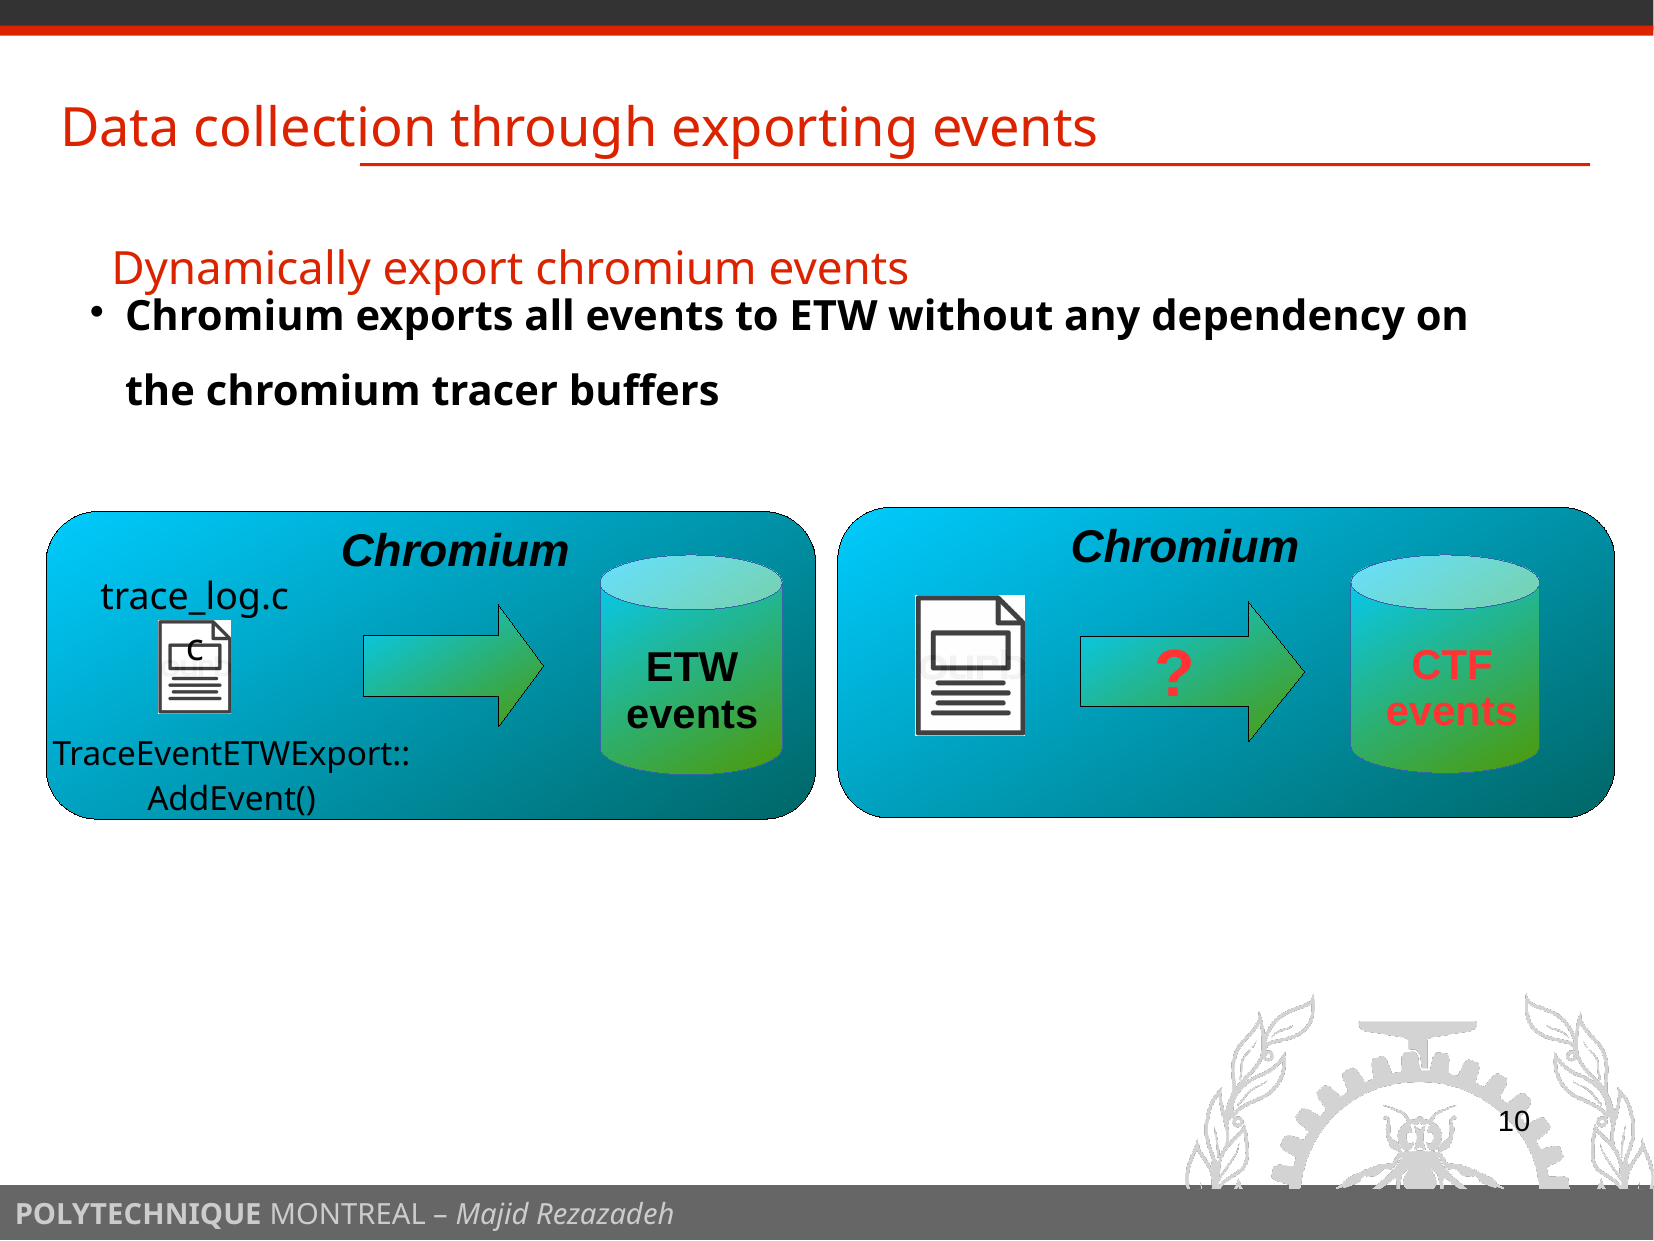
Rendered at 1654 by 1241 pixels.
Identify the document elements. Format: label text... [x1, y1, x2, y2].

picture [158, 631, 231, 714]
text_box ? [1092, 623, 1257, 736]
text_box [837, 507, 1615, 818]
text_box ETW events [608, 632, 777, 913]
text_box Chromium [1054, 508, 1316, 601]
picture [1185, 967, 1654, 1216]
text_box trace_log.cc [77, 557, 313, 631]
text_box Dynamically export chromium events [96, 192, 1584, 346]
text_box [0, 0, 1654, 36]
text_box TraceEventETWExport::AddEvent() [34, 718, 430, 820]
text_box 10 [1483, 1095, 1561, 1156]
text_box CTF events [1370, 629, 1534, 913]
text_box POLYTECHNIQUE MONTREAL – Majid Rezazadeh [0, 1185, 1654, 1240]
text_box Chromium exports all events to ETW without any dependency on the chromium tracer buffers [54, 303, 1521, 500]
text_box Chromium [324, 512, 586, 586]
text_box Data collection through exporting events [60, 37, 1590, 180]
text_box [46, 511, 816, 820]
picture [915, 595, 1025, 736]
